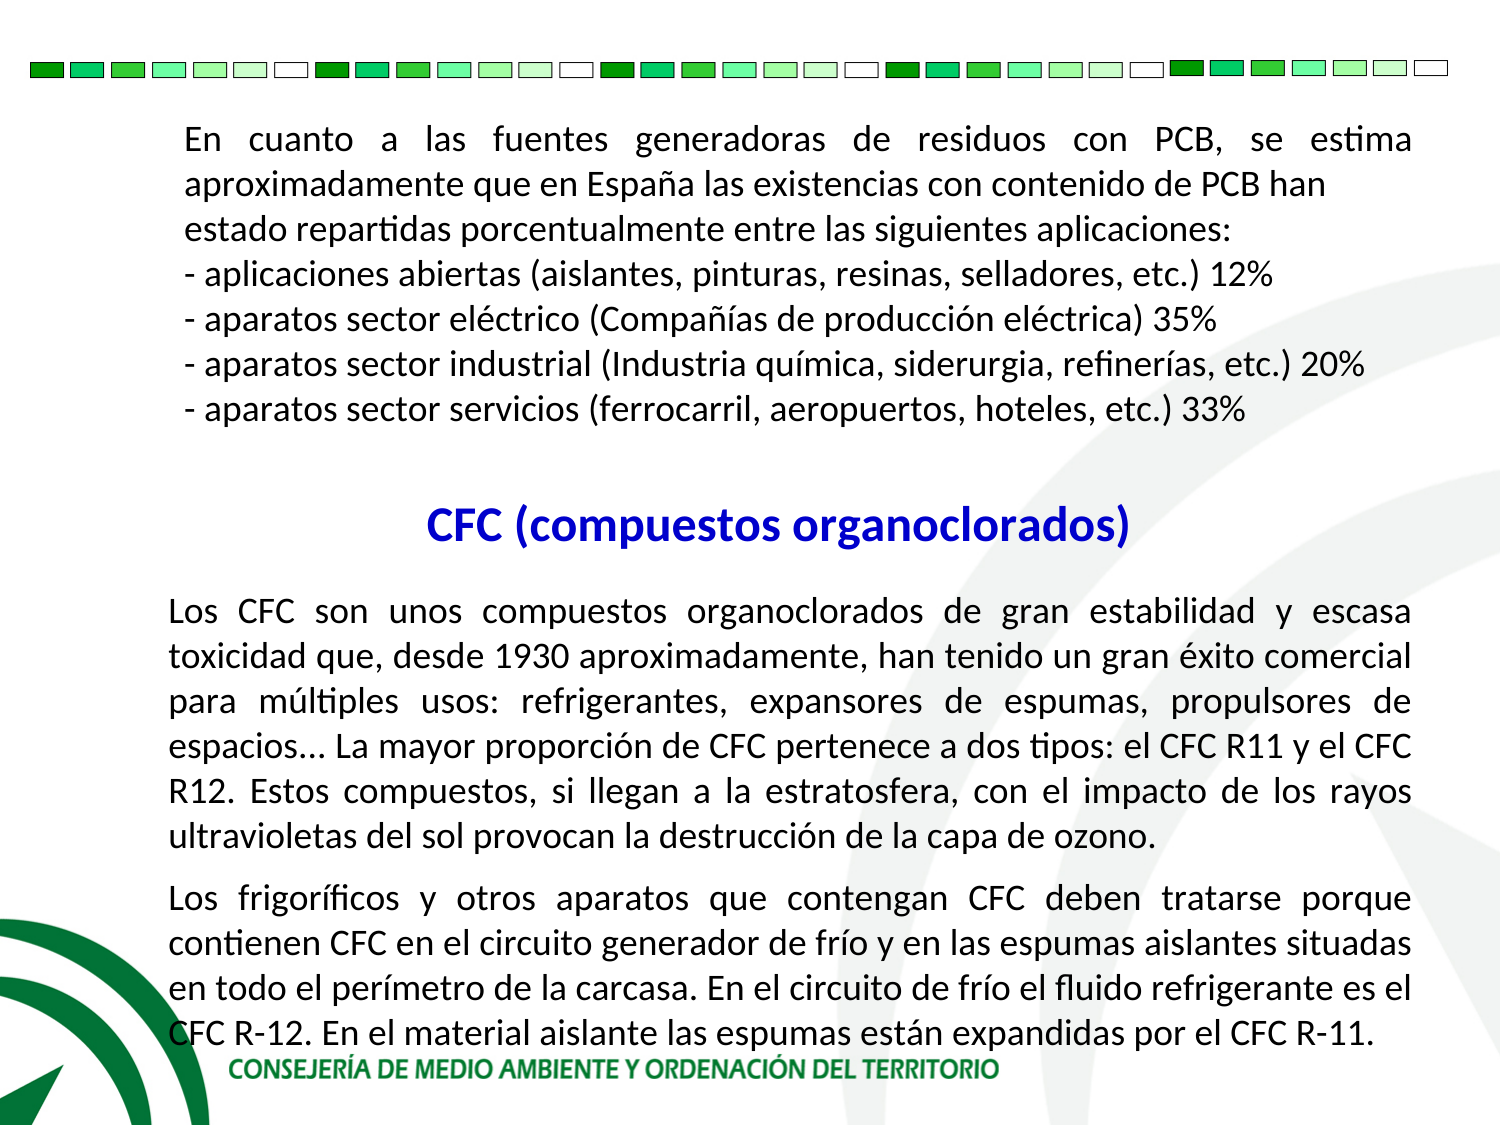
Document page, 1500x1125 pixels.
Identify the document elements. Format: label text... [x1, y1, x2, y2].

title CFC (compuestos organoclorados) [141, 427, 1417, 616]
picture [0, 0, 1500, 1125]
list Los CFC son unos compuestos organoclorados de gran estabilidad y escasa toxicidad que, desde 1930 aproximadamente, han tenido un gran éxito comercial para múltiples usos: refrigerantes, expansores de espumas, propulsores de espacios... La mayor proporción de CFC pertenece a dos tipos: el CFC R11 y el CFC R12. Estos compuestos, si llegan a la estratosfera, con el impacto de los rayos ultravioletas del sol provocan la destrucción de la capa de ozono. Los frigoríficos y otros aparatos que contengan CFC deben tratarse porque contienen CFC en el circuito generador de frío y en las espumas aislantes situadas en todo el perímetro de la carcasa. En el circuito de frío el fluido refrigerante es el CFC R-12. En el material aislante las espumas están expandidas por el CFC R-11. [153, 578, 1429, 1125]
text_box En cuanto a las fuentes generadoras de residuos con PCB, se estima aproximadamente que en España las existencias con contenido de PCB han estado repartidas porcentualmente entre las siguientes aplicaciones: - aplicaciones abiertas (aislantes, pinturas, resinas, selladores, etc.) 12% - aparatos sector eléctrico (Compañías de producción eléctrica) 35% - aparatos sector industrial (Industria química, siderurgia, refinerías, etc.) 20% - aparatos sector servicios (ferrocarril, aeropuertos, hoteles, etc.) 33% [169, 106, 1430, 437]
